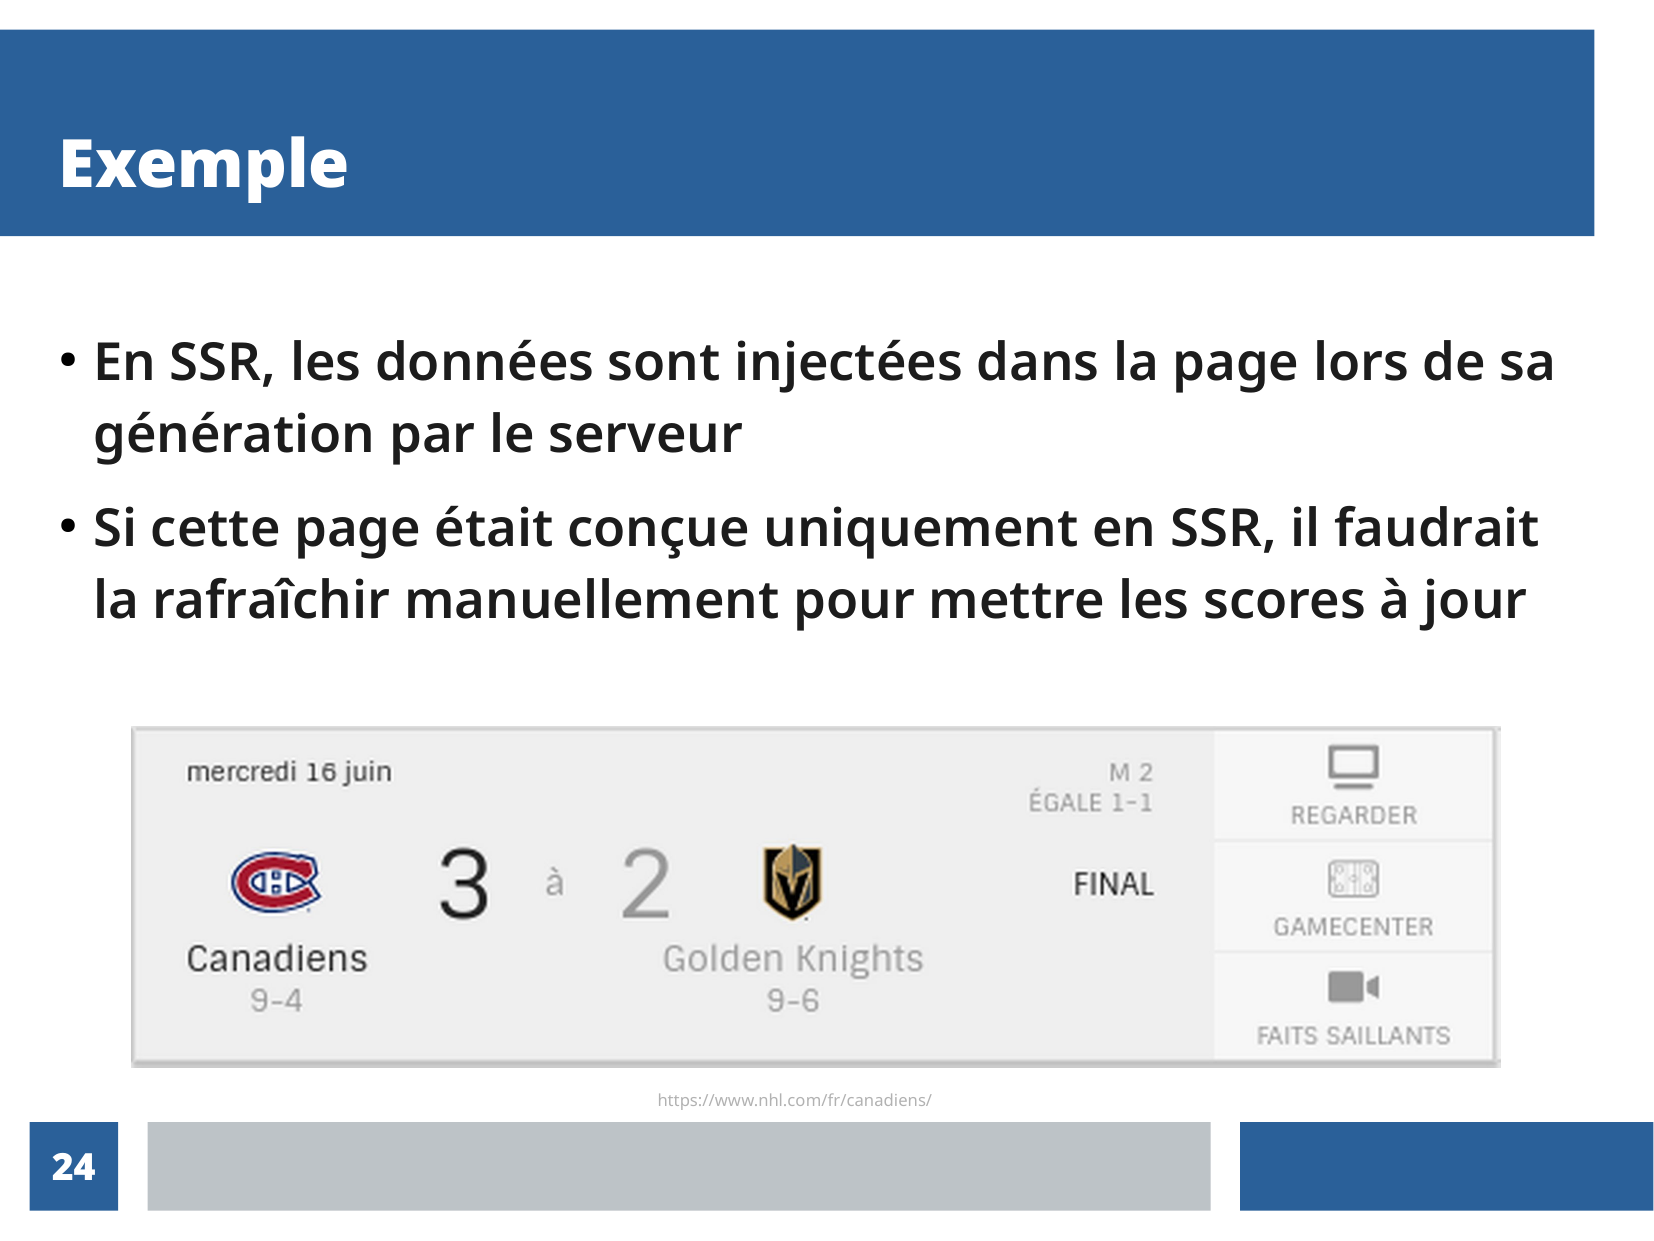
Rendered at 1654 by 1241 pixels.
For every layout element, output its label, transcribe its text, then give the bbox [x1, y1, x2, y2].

list En SSR, les données sont injectées dans la page lors de sa génération par le serveur Si cette page était conçue uniquement en SSR, il faudrait la rafraîchir manuellement pour mettre les scores à jour [59, 324, 1565, 638]
picture [131, 726, 1501, 1068]
title Exemple [59, 59, 1595, 207]
text_box https://www.nhl.com/fr/canadiens/ [389, 1080, 1205, 1116]
